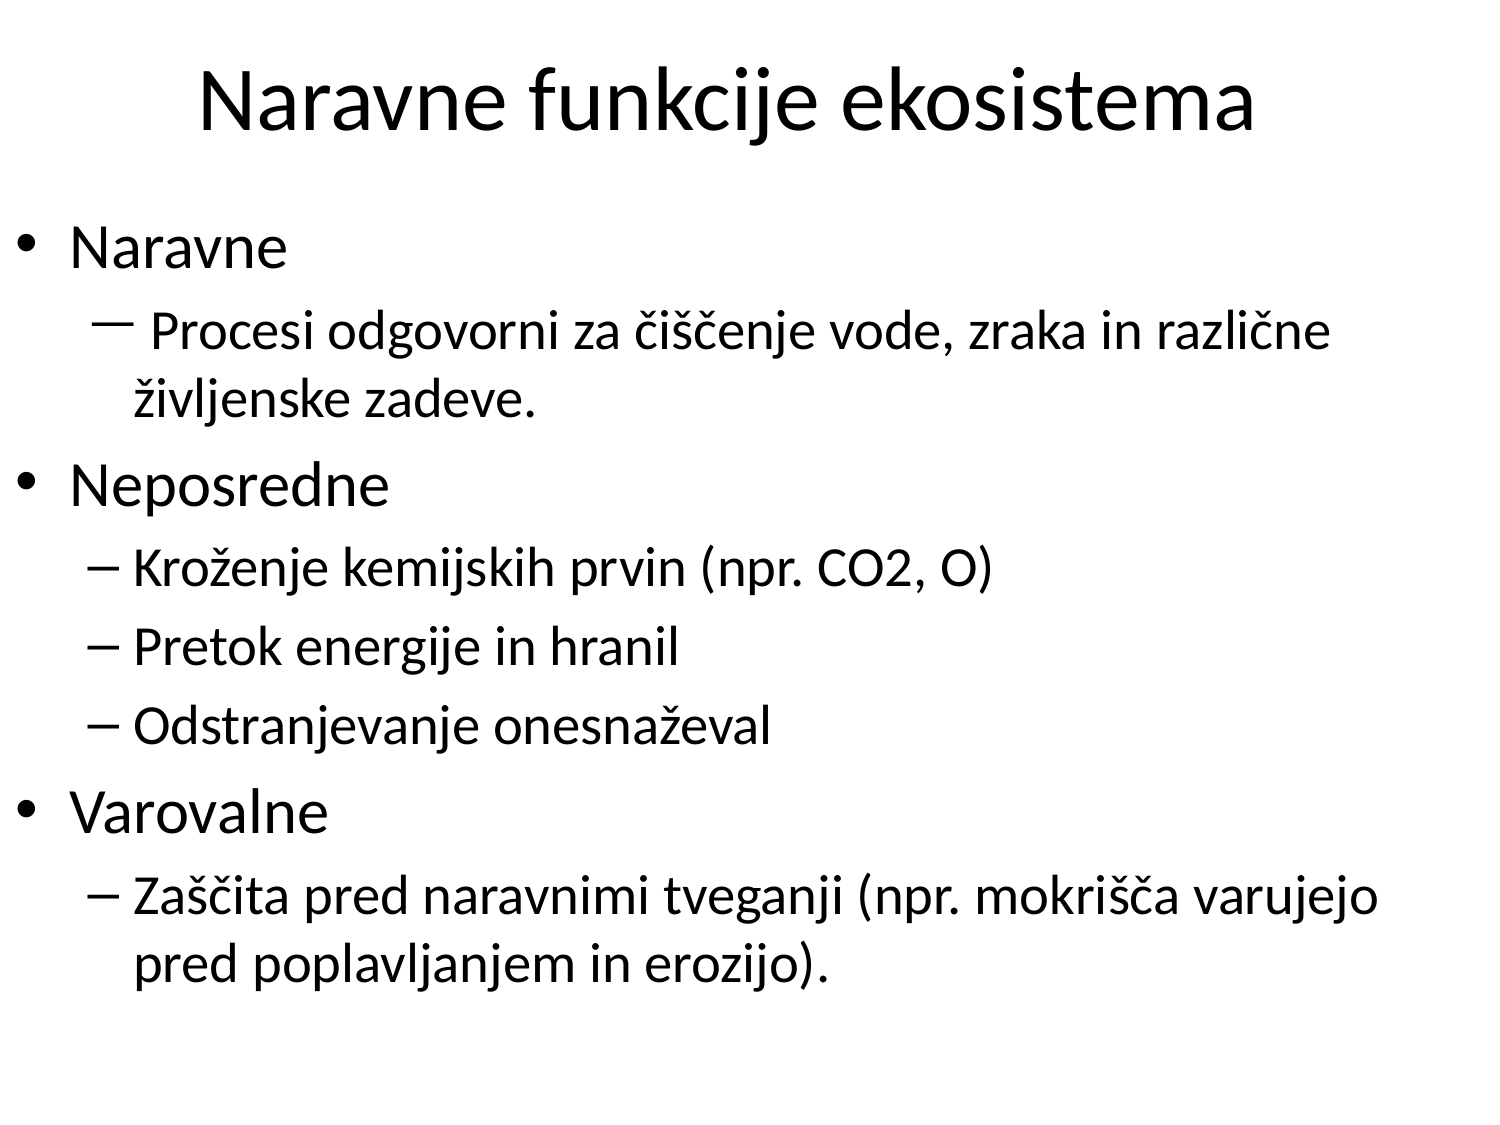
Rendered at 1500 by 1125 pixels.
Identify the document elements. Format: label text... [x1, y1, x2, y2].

list Naravne Procesi odgovorni za čiščenje vode, zraka in različne življenske zadeve. Neposredne Kroženje kemijskih prvin (npr. CO2, O) Pretok energije in hranil Odstranjevanje onesnaževal Varovalne Zaščita pred naravnimi tveganji (npr. mokrišča varujejo pred poplavljanjem in erozijo). [0, 196, 1500, 1005]
title Naravne funkcije ekosistema [53, 0, 1404, 188]
